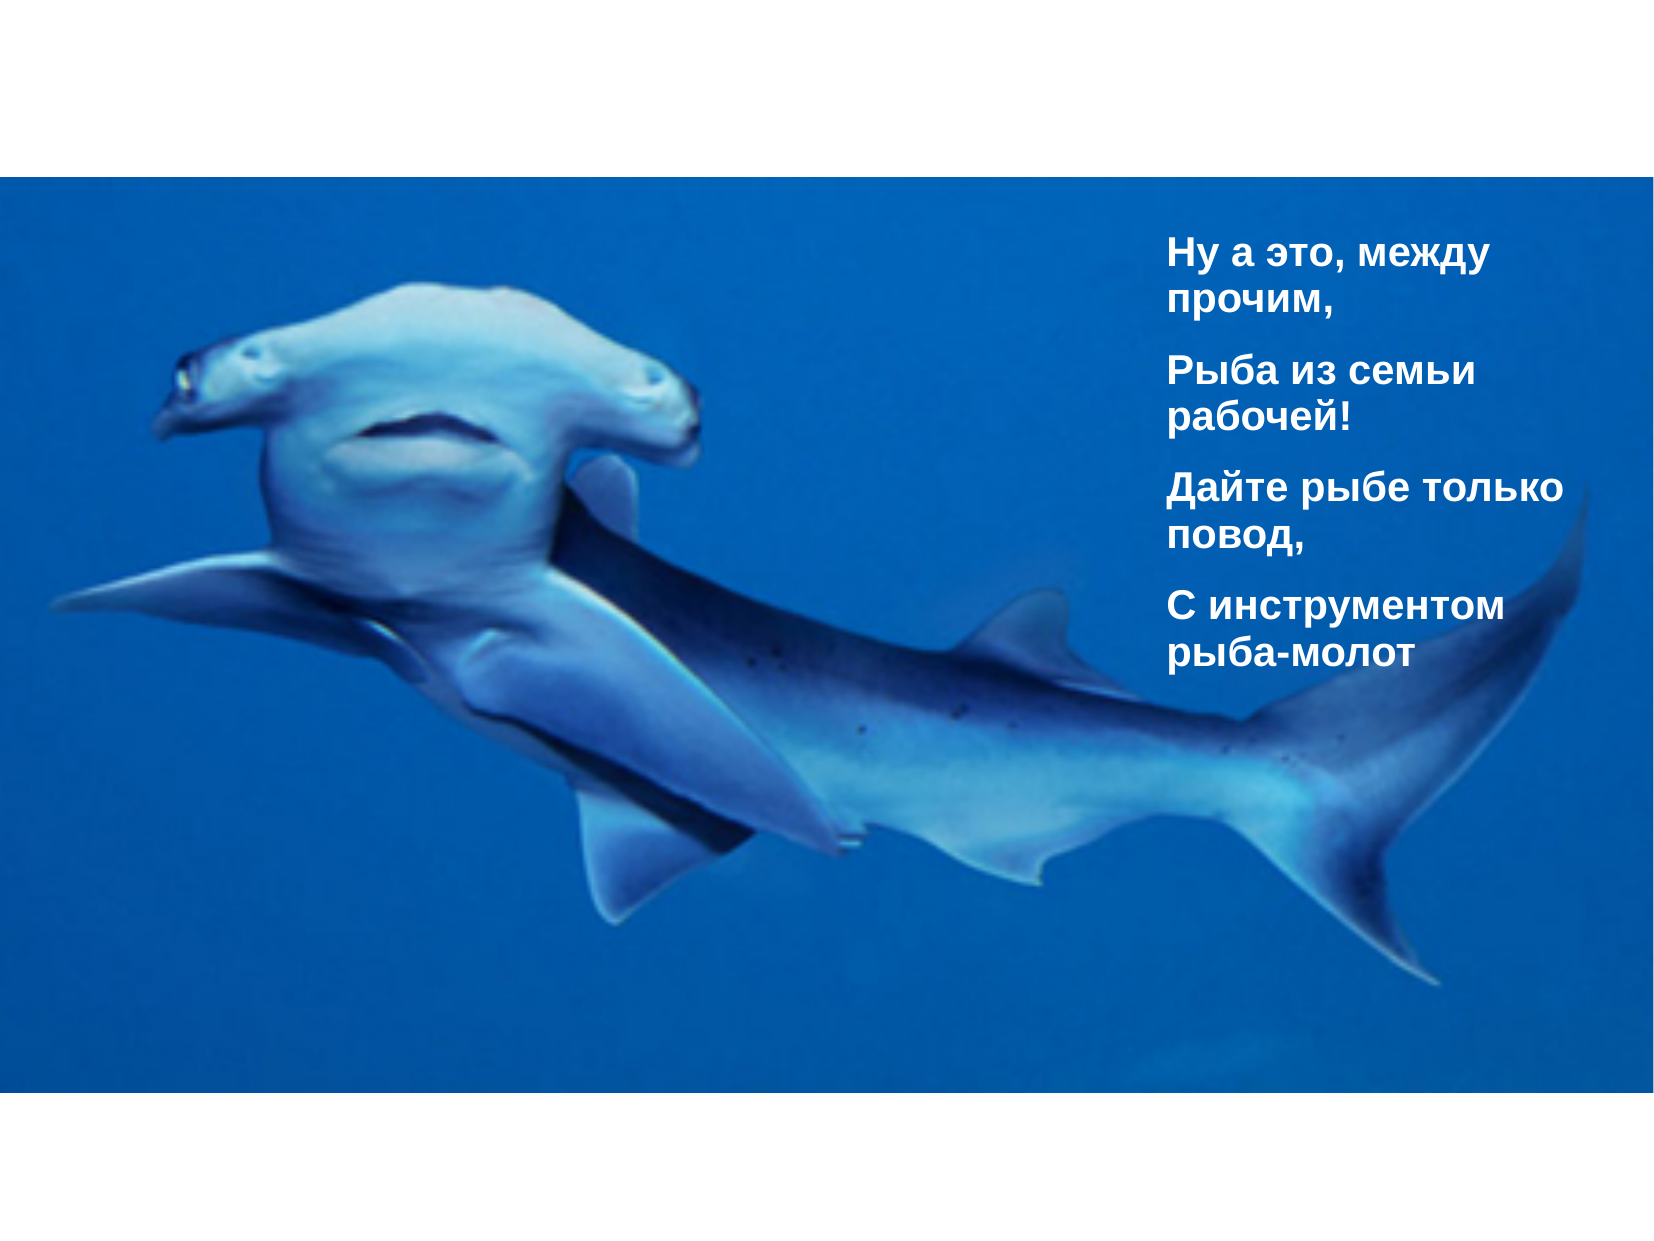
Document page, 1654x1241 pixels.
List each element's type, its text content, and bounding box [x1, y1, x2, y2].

picture [0, 177, 1654, 1093]
text_box Ну а это, между прочим, Рыба из семьи рабочей! Дайте рыбе только повод, С инструментом рыба-молот [1151, 221, 1612, 739]
